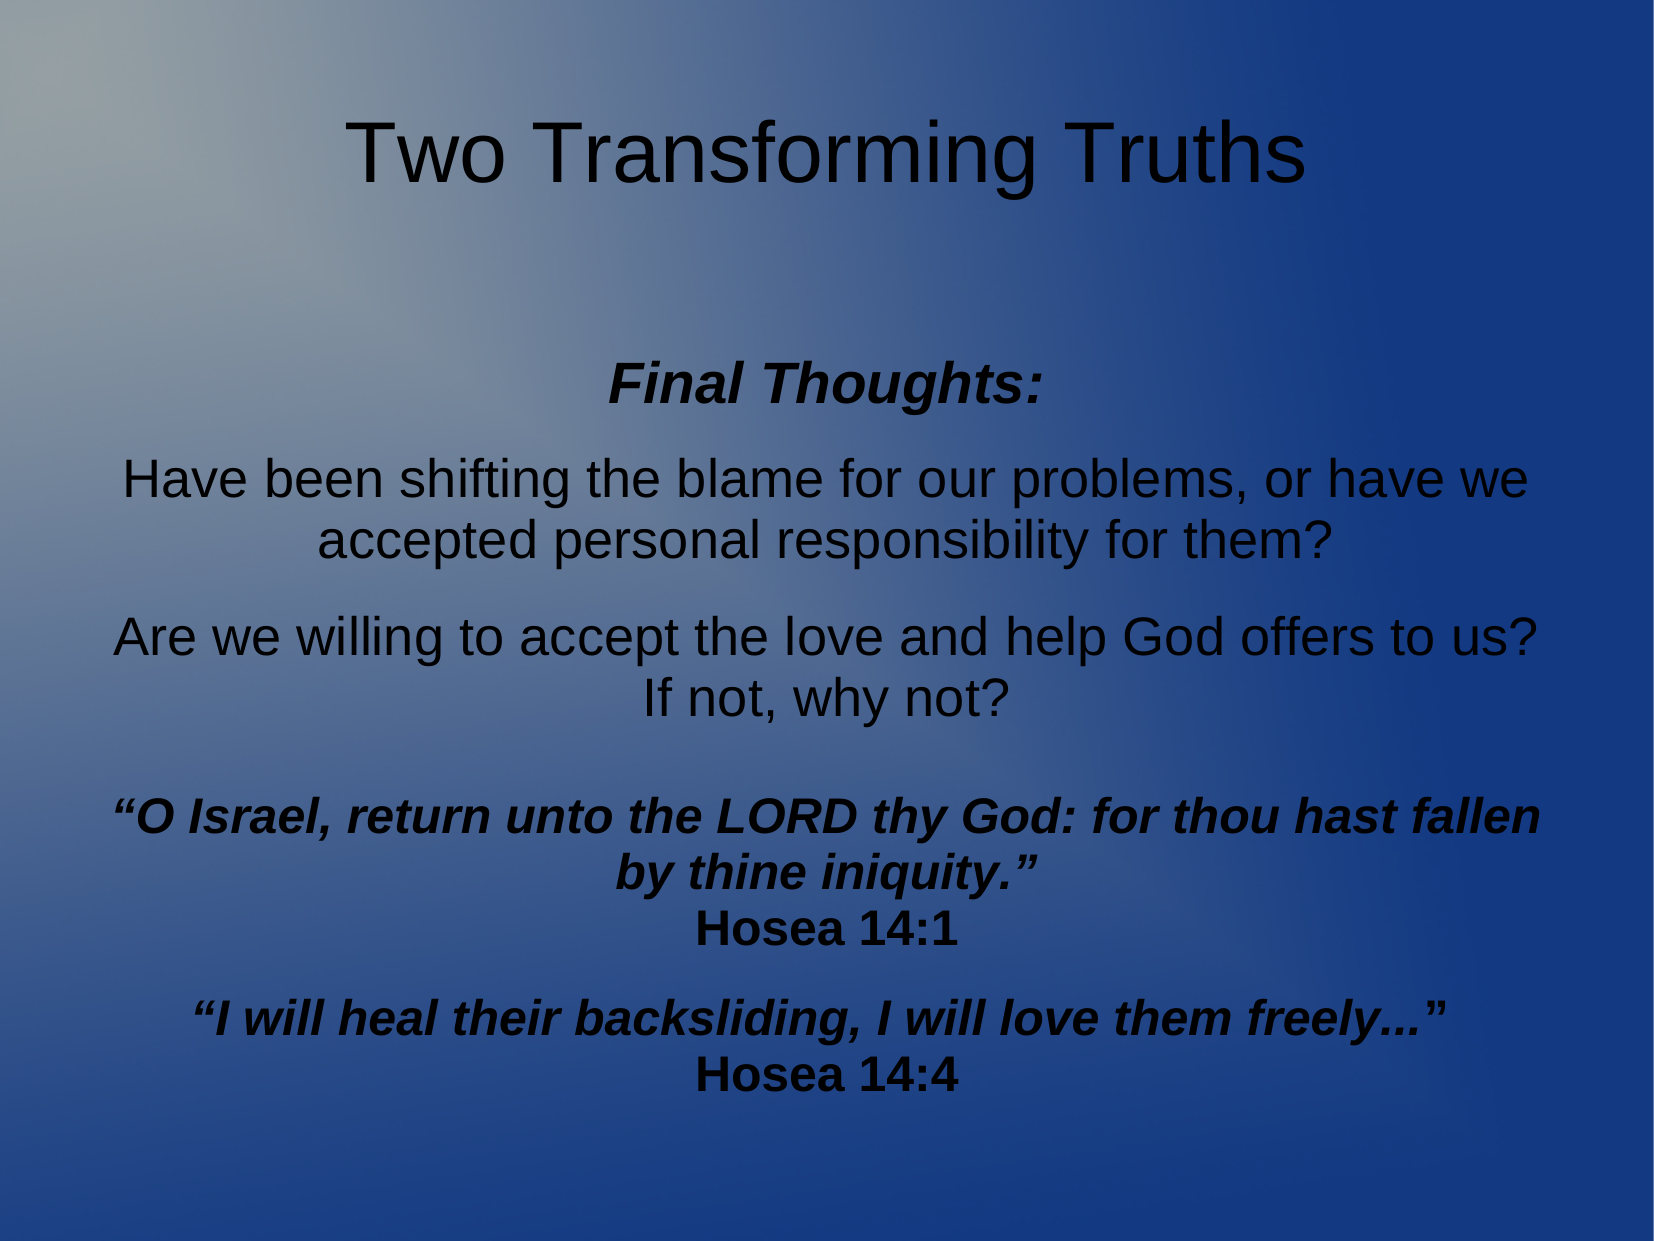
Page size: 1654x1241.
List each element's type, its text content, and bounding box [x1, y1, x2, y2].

picture [0, 0, 1654, 1241]
subtitle Final Thoughts: Have been shifting the blame for our problems, or have we accepted personal responsibility for them? Are we willing to accept the love and help God offers to us? If not, why not? “O Israel, return unto the LORD thy God: for thou hast fallen by thine iniquity.” Hosea 14:1 “I will heal their backsliding, I will love them freely...” Hosea 14:4 [82, 290, 1571, 1111]
title Two Transforming Truths [82, 49, 1571, 257]
